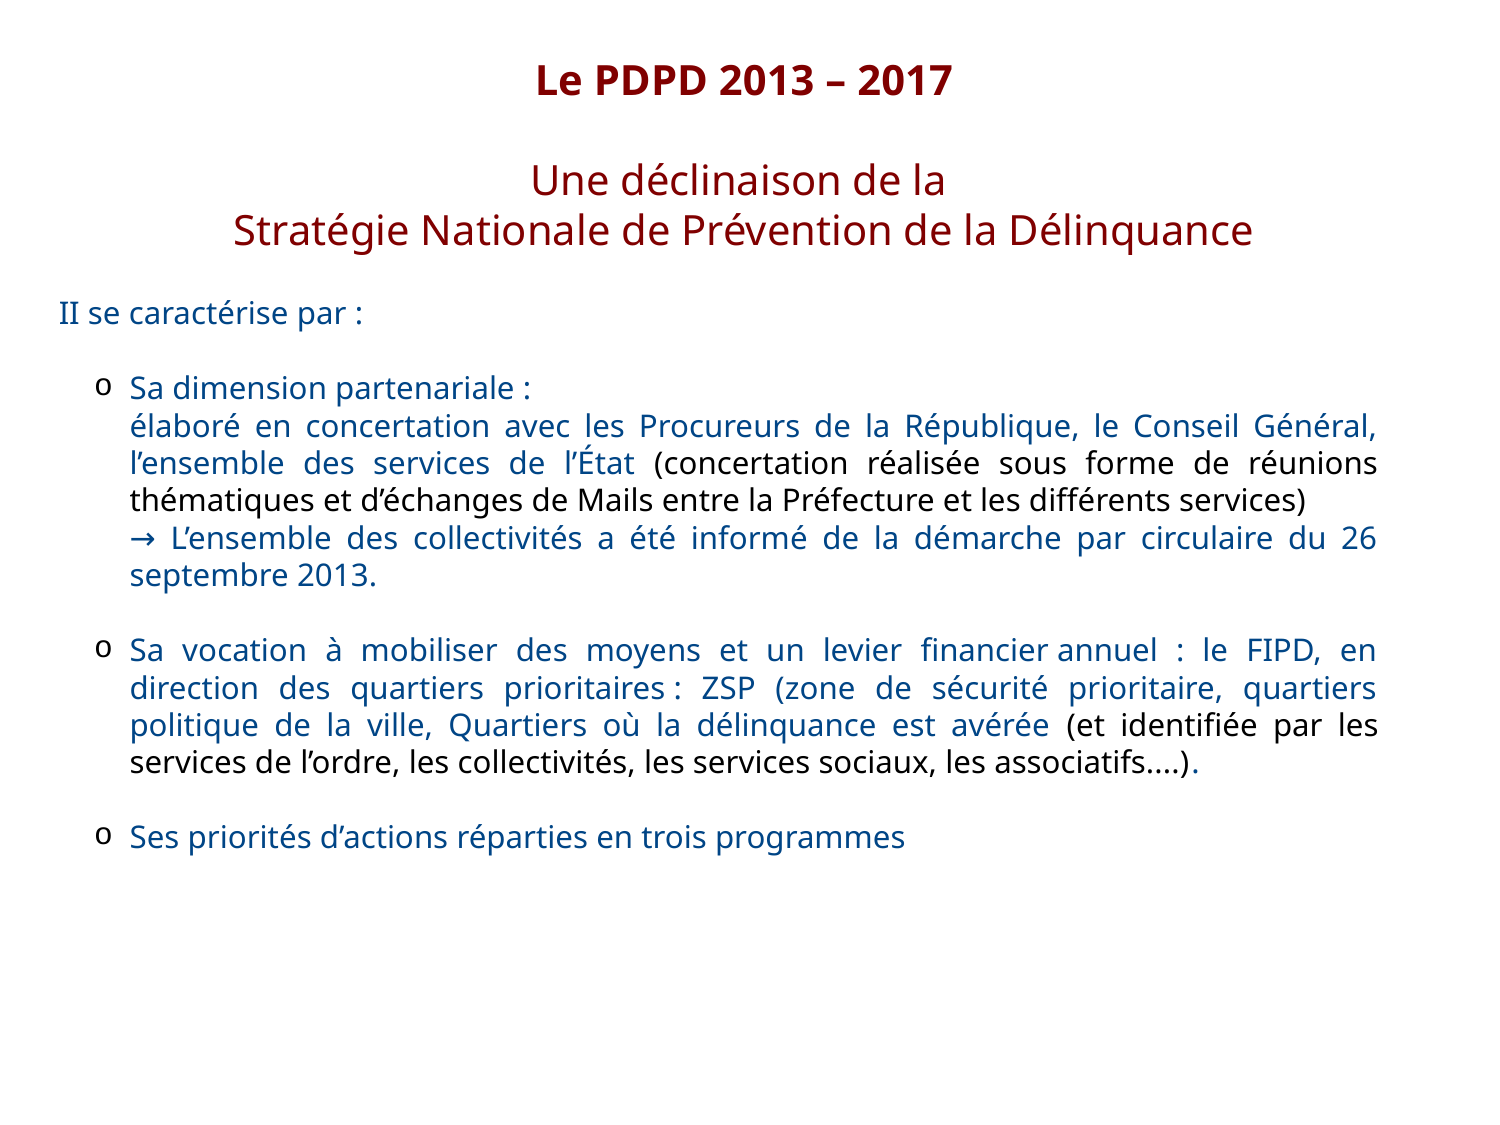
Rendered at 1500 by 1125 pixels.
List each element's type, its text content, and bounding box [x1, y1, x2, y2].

text_box Le PDPD 2013 – 2017 Une déclinaison de la Stratégie Nationale de Prévention de la Délinquance [35, 37, 1453, 225]
text_box II se caractérise par : Sa dimension partenariale : élaboré en concertation avec les Procureurs de la République, le Conseil Général, l’ensemble des services de l’État (concertation réalisée sous forme de réunions thématiques et d’échanges de Mails entre la Préfecture et les différents services) → L’ensemble des collectivités a été informé de la démarche par circulaire du 26 septembre 2013. Sa vocation à mobiliser des moyens et un levier financier annuel : le FIPD, en direction des quartiers prioritaires : ZSP (zone de sécurité prioritaire, quartiers politique de la ville, Quartiers où la délinquance est avérée (et identifiée par les services de l’ordre, les collectivités, les services sociaux, les associatifs....). Ses priorités d’actions réparties en trois programmes [44, 286, 1394, 1000]
